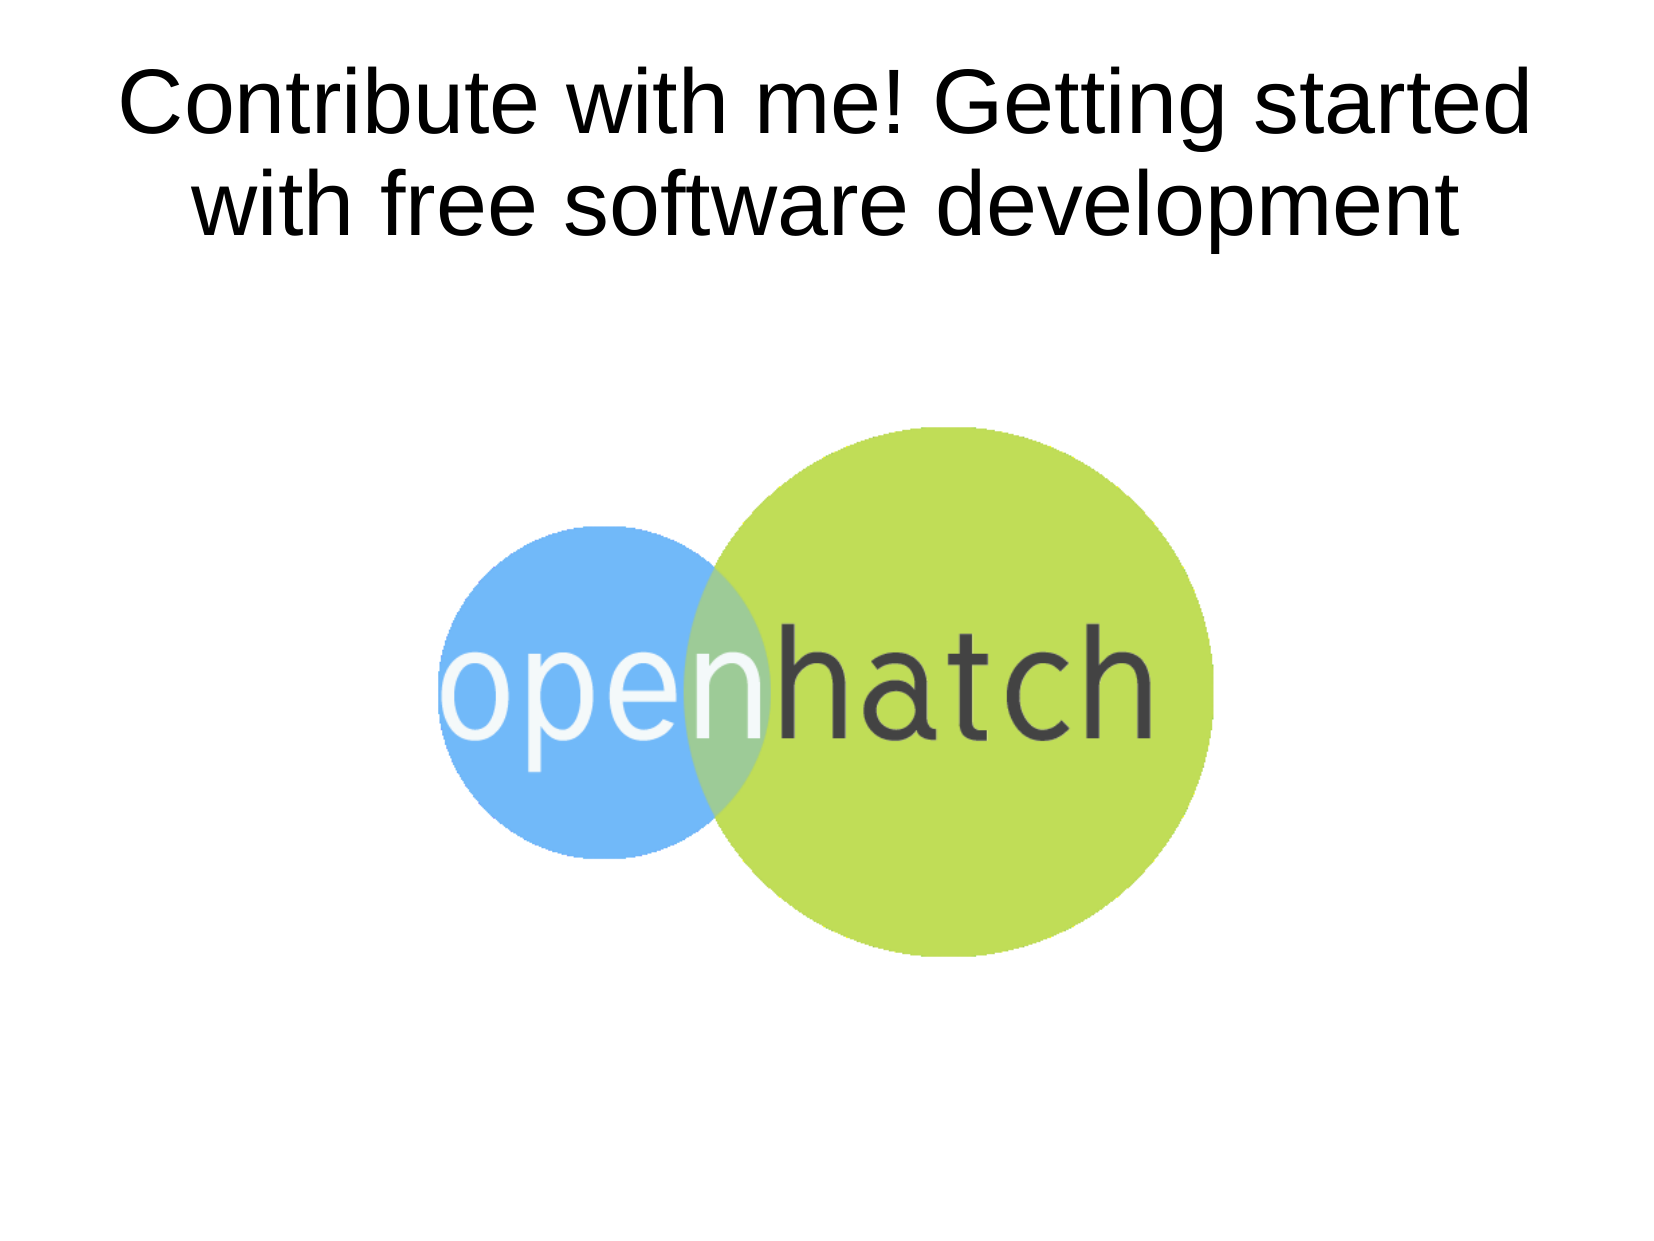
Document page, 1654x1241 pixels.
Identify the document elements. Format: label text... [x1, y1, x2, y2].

title Contribute with me! Getting started with free software development [82, 49, 1571, 257]
picture [437, 418, 1219, 965]
